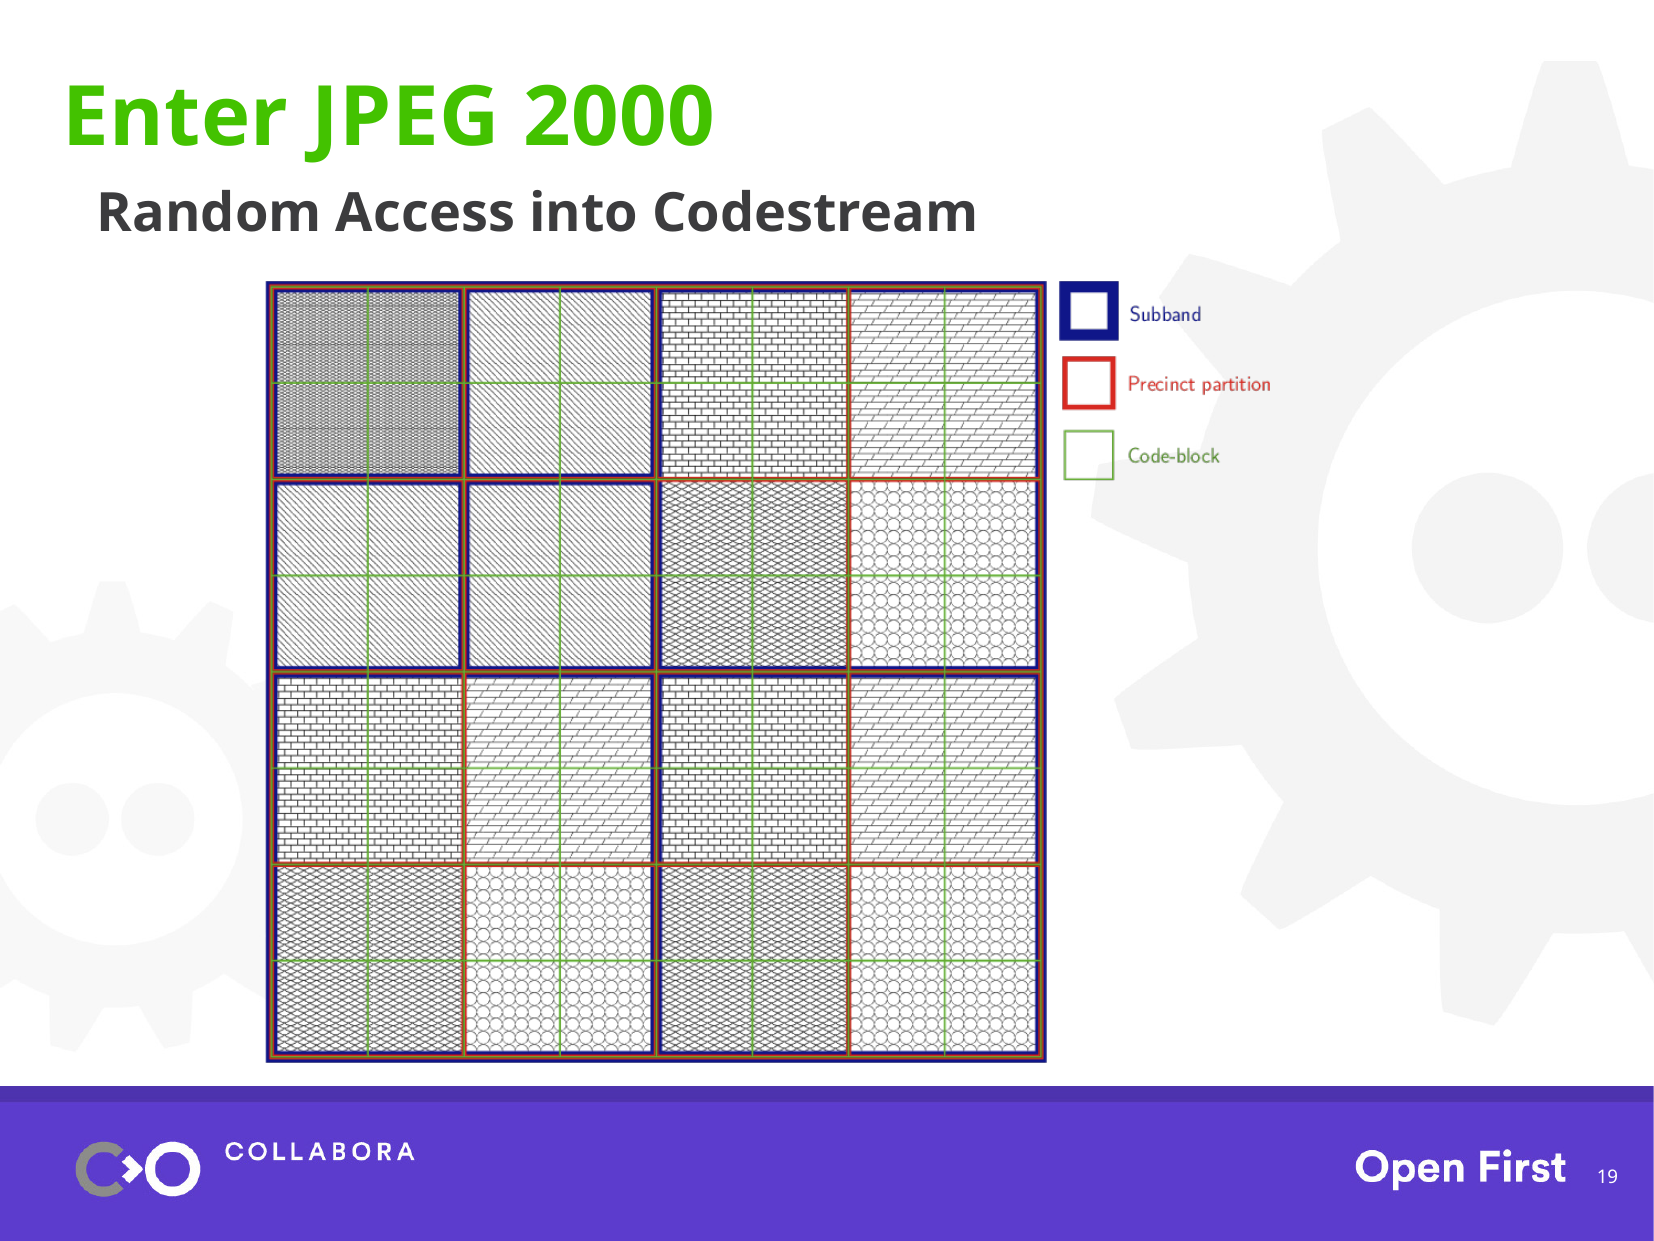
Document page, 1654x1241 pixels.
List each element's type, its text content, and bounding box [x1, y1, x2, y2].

title Enter JPEG 2000 [62, 62, 1638, 138]
list Random Access into Codestream [26, 177, 1598, 1018]
picture [0, 0, 1654, 1241]
